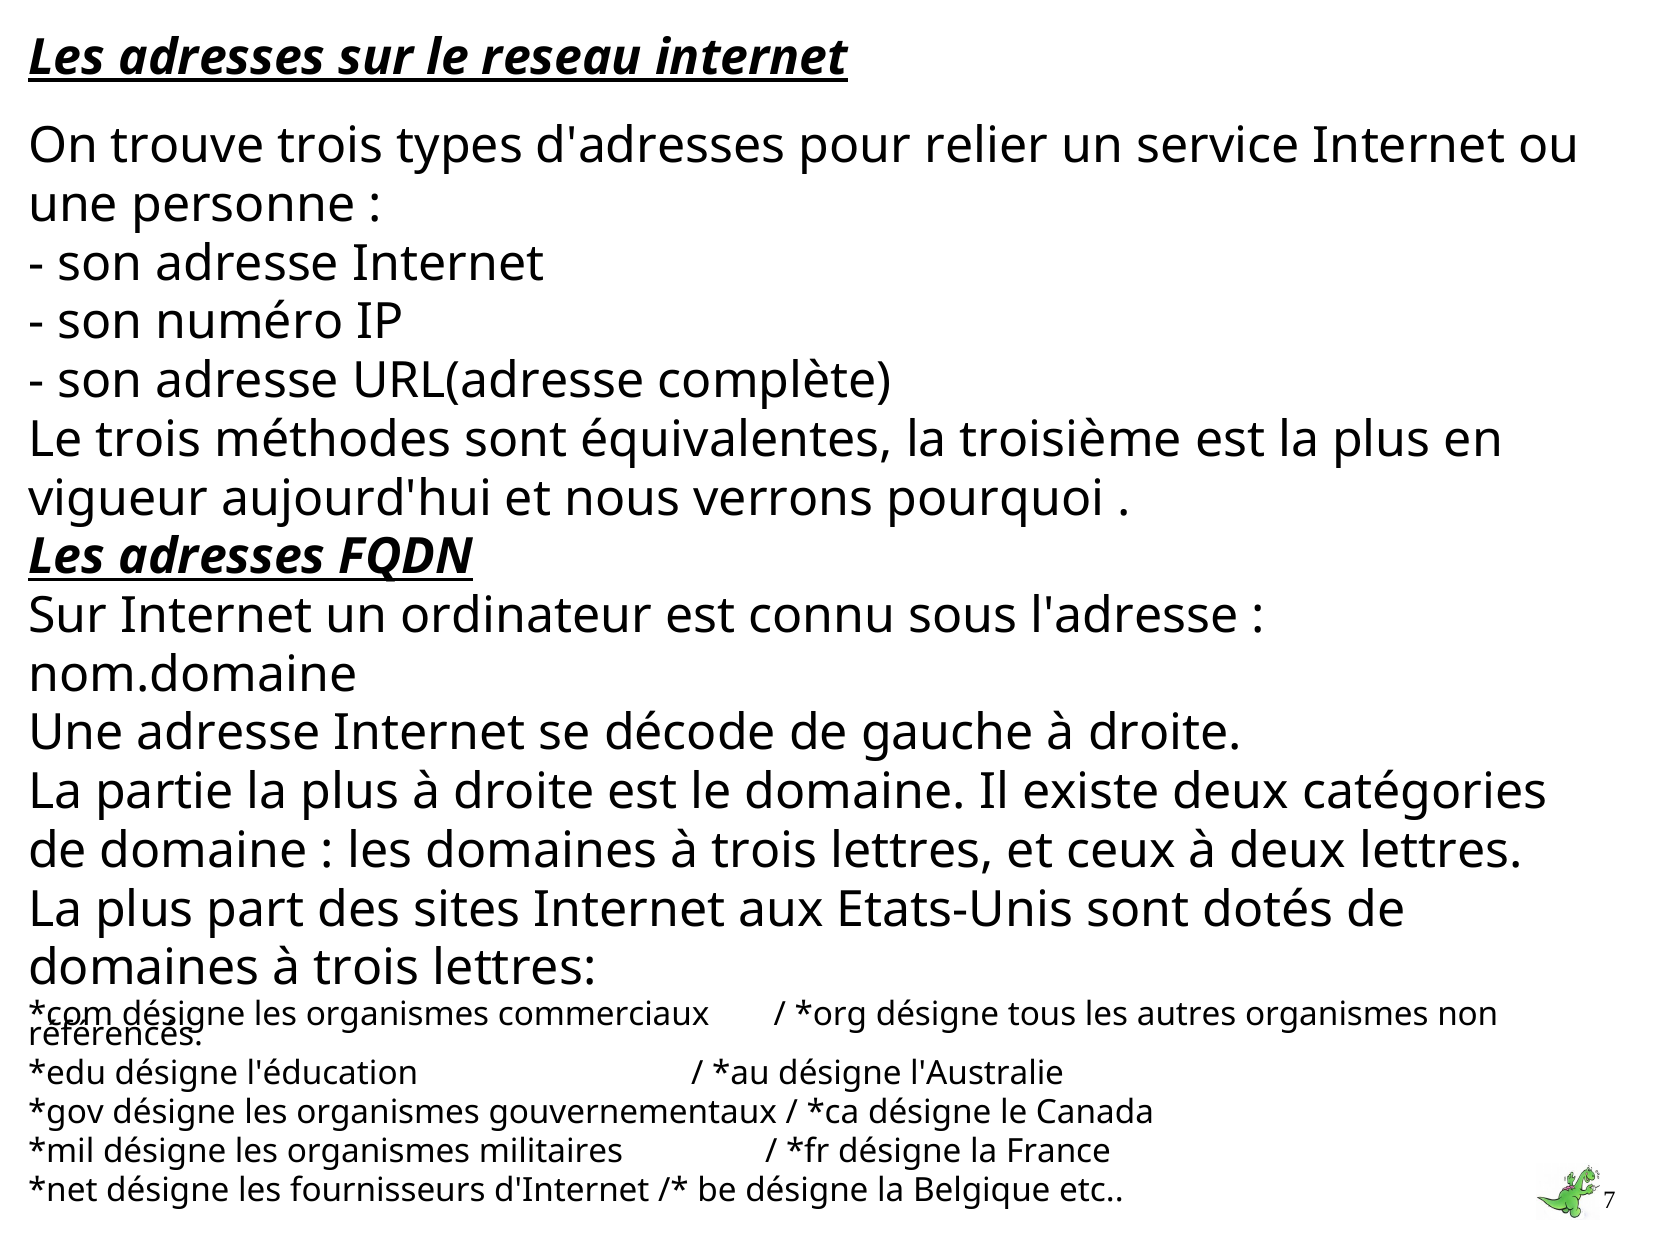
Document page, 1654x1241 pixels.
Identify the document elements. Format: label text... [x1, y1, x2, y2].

text_box 7 [1603, 1186, 1632, 1214]
picture [1536, 1163, 1600, 1220]
text_box Les adresses sur le reseau internet On trouve trois types d'adresses pour relier un service Internet ou une personne : - son adresse Internet - son numéro IP - son adresse URL(adresse complète) Le trois méthodes sont équivalentes, la troisième est la plus en vigueur aujourd'hui et nous verrons pourquoi . Les adresses FQDN Sur Internet un ordinateur est connu sous l'adresse : nom.domaine Une adresse Internet se décode de gauche à droite. La partie la plus à droite est le domaine. Il existe deux catégories de domaine : les domaines à trois lettres, et ceux à deux lettres. La plus part des sites Internet aux Etats-Unis sont dotés de domaines à trois lettres: *com désigne les organismes commerciaux / *org désigne tous les autres organismes non référencés. *edu désigne l'éducation / *au désigne l'Australie *gov désigne les organismes gouvernementaux / *ca désigne le Canada *mil désigne les organismes militaires / *fr désigne la France *net désigne les fournisseurs d'Internet /* be désigne la Belgique etc.. [13, 43, 1654, 1241]
